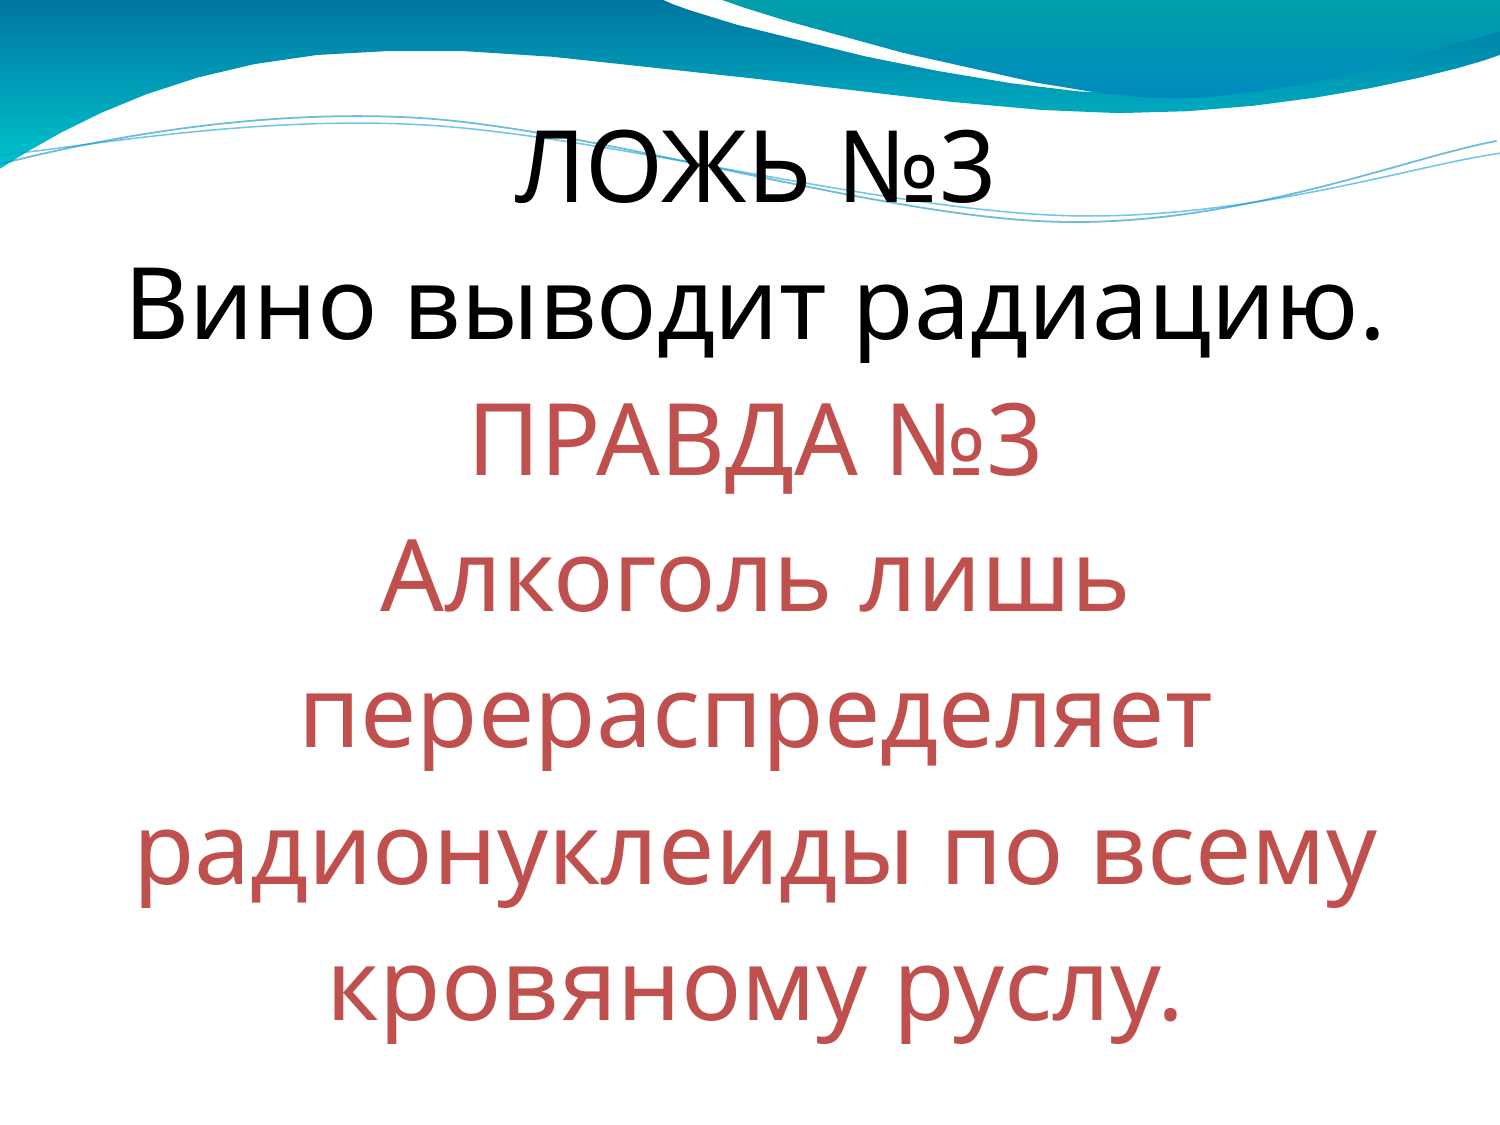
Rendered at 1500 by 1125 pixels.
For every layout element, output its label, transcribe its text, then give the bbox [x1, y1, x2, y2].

text_box ЛОЖЬ №3 Вино выводит радиацию. ПРАВДА №3 Алкоголь лишь перераспределяет радионуклеиды по всему кровяному руслу. [46, 88, 1465, 1058]
